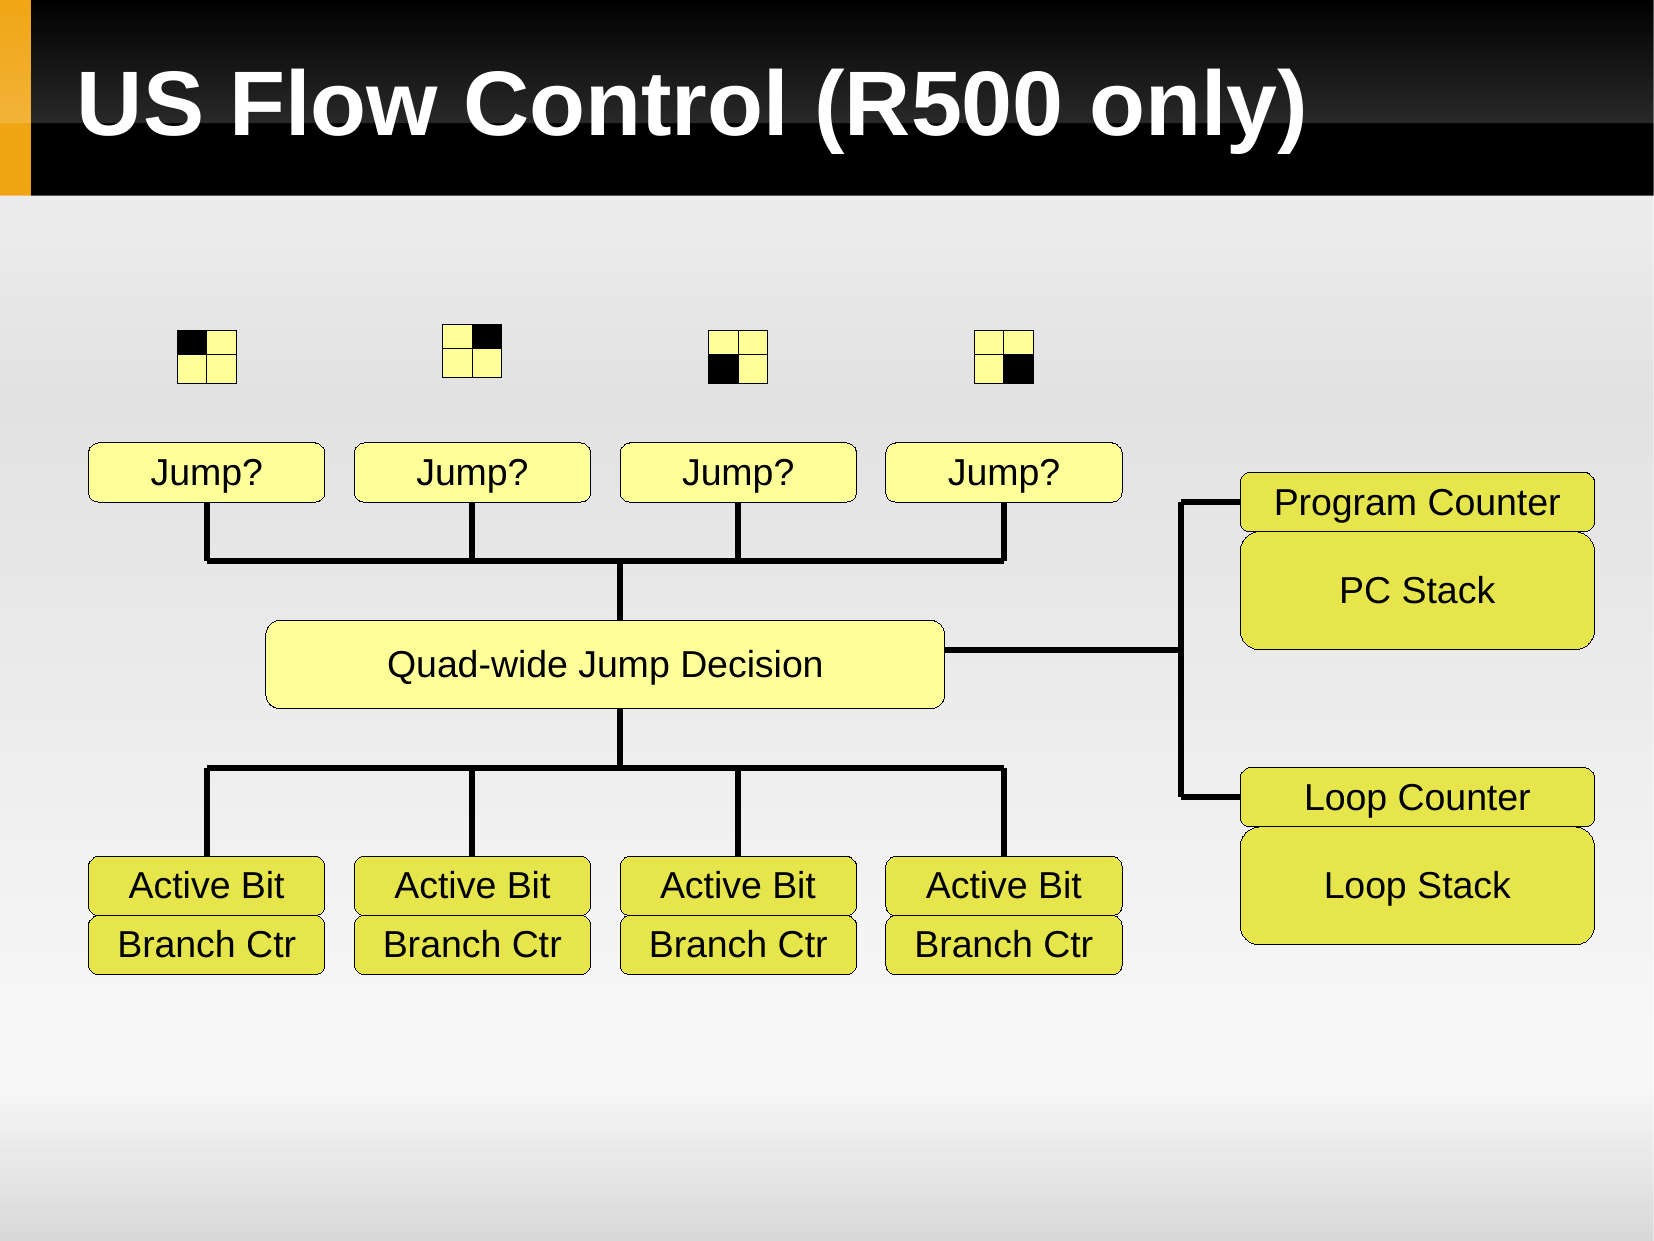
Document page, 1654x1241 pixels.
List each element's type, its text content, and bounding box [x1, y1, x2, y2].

text_box Branch Ctr [88, 915, 325, 975]
text_box Active Bit [885, 856, 1123, 915]
text_box Branch Ctr [354, 915, 591, 975]
text_box Jump? [885, 442, 1123, 503]
text_box Active Bit [88, 856, 325, 915]
title US Flow Control (R500 only) [76, 0, 1565, 208]
text_box Active Bit [354, 856, 591, 915]
text_box [708, 330, 768, 384]
text_box Branch Ctr [620, 915, 857, 975]
picture [0, 0, 1654, 1241]
text_box [442, 324, 502, 378]
text_box Loop Counter [1240, 767, 1595, 827]
text_box PC Stack [1240, 531, 1595, 650]
text_box Jump? [354, 442, 591, 503]
text_box Jump? [88, 442, 325, 503]
text_box Quad-wide Jump Decision [265, 620, 945, 709]
text_box Active Bit [620, 856, 857, 915]
text_box [974, 330, 1034, 384]
text_box Jump? [620, 442, 857, 503]
text_box [177, 330, 237, 384]
text_box Loop Stack [1240, 826, 1595, 945]
text_box Program Counter [1240, 472, 1595, 532]
text_box Branch Ctr [885, 915, 1123, 975]
